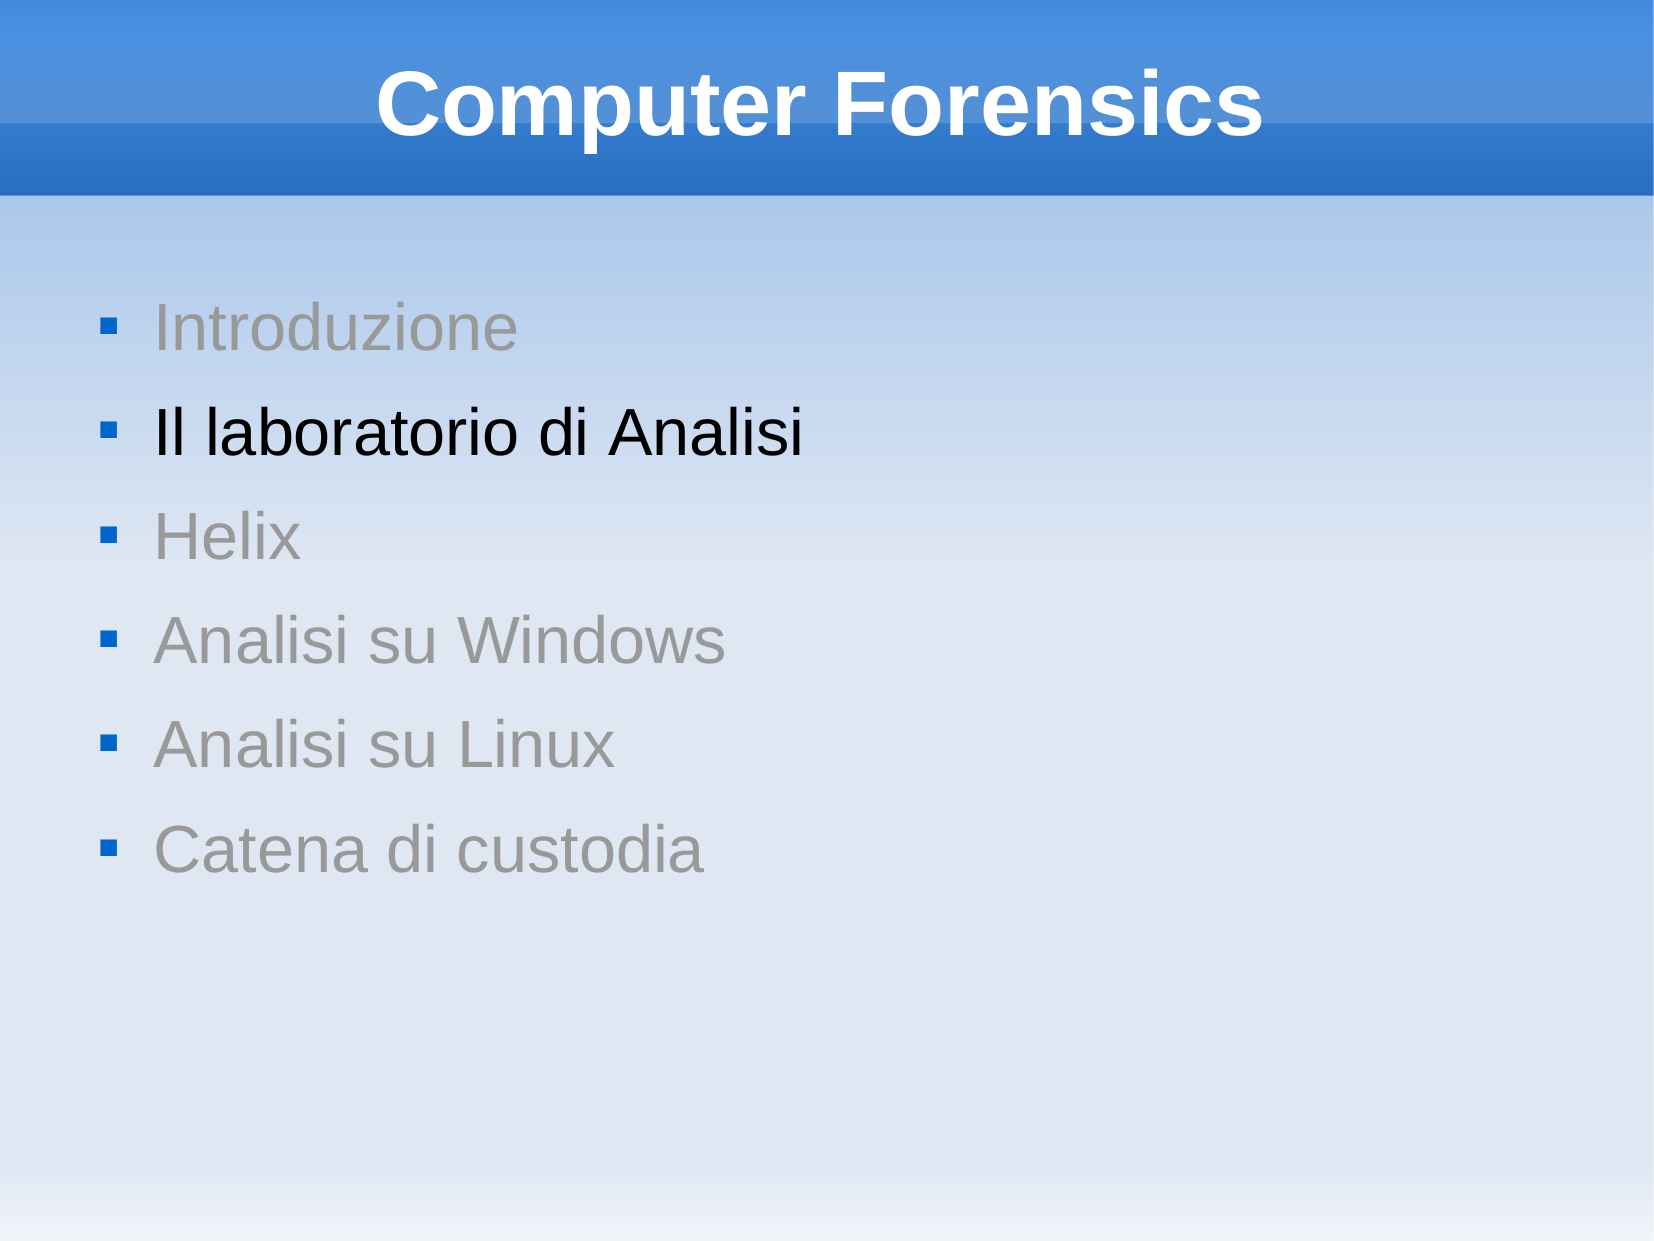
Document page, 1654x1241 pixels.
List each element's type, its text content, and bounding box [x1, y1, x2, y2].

picture [0, 0, 1654, 1241]
title Computer Forensics [76, 7, 1565, 200]
list Introduzione Il laboratorio di Analisi Helix Analisi su Windows Analisi su Linux Catena di custodia [82, 290, 1571, 1094]
